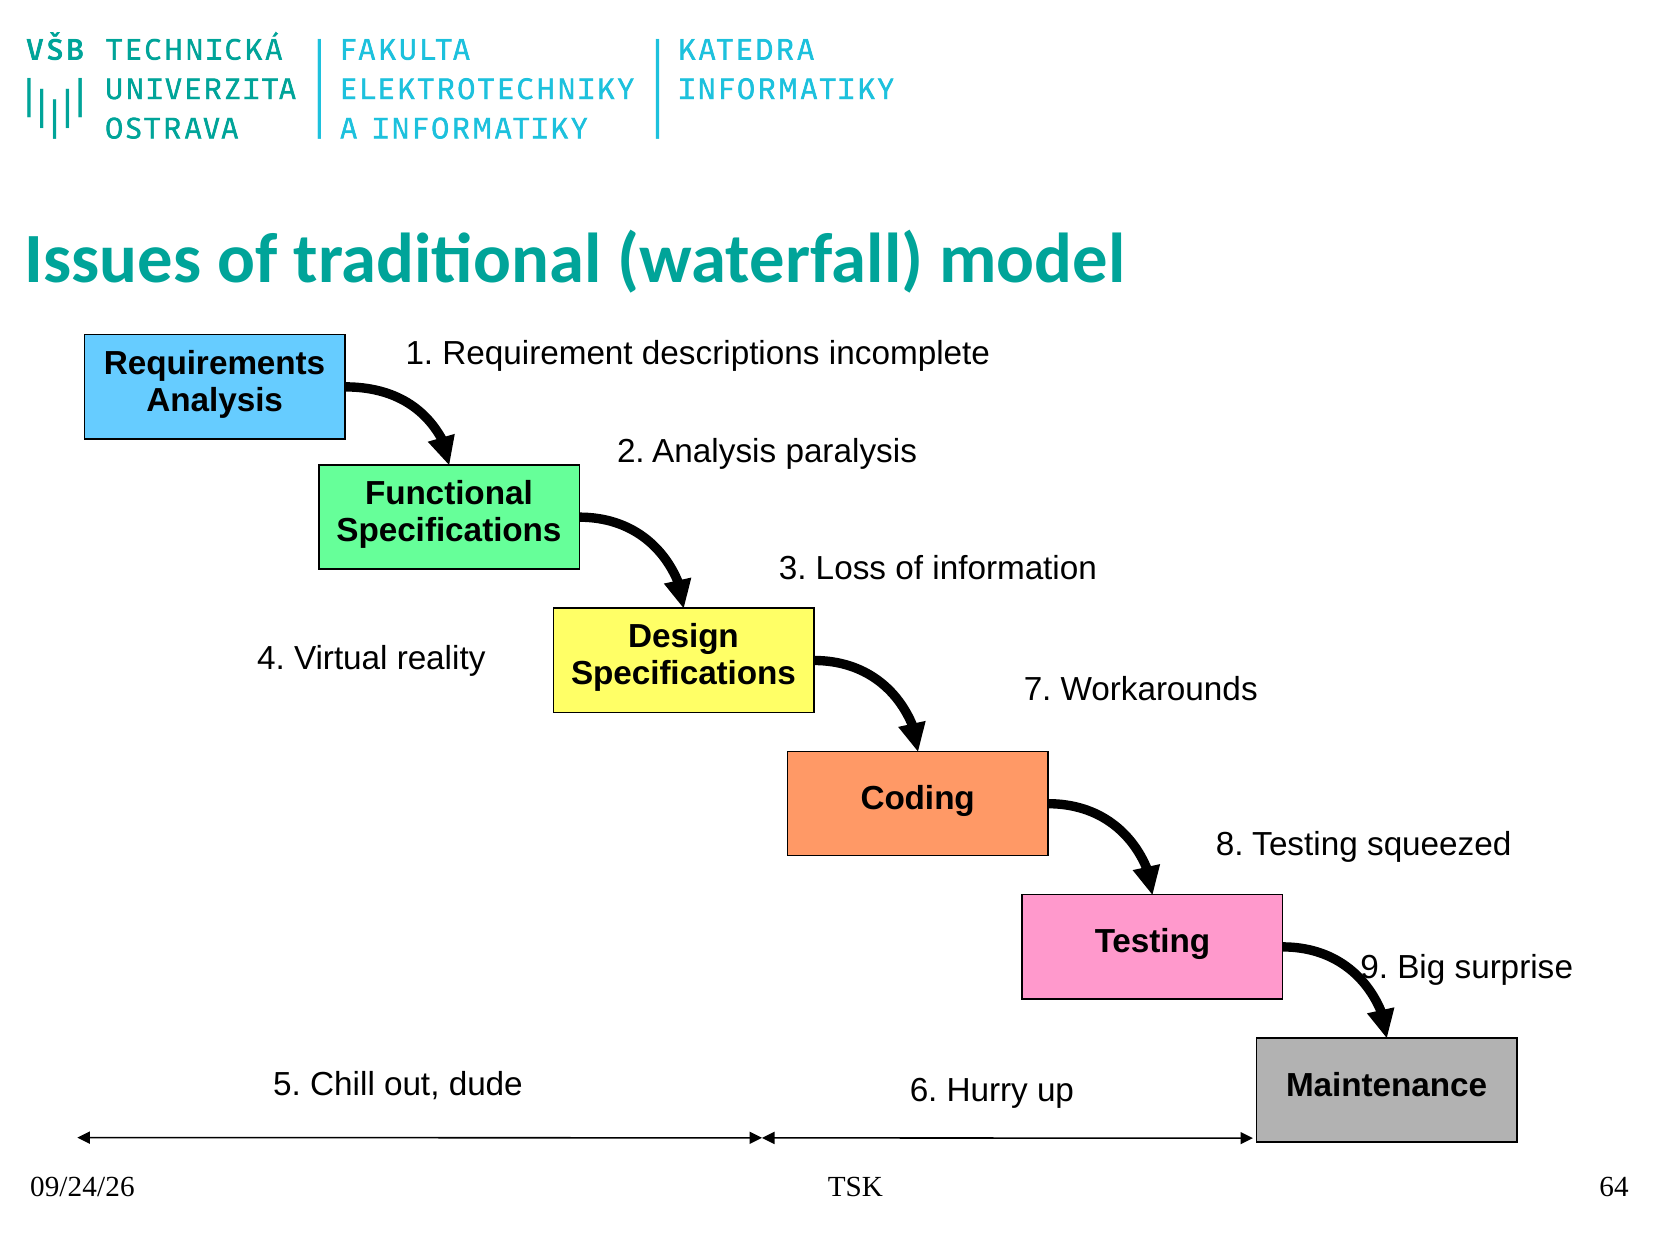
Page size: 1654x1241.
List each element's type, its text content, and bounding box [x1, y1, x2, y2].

text_box 4. Virtual reality [242, 628, 529, 690]
picture [26, 31, 894, 139]
text_box Maintenance [1256, 1038, 1517, 1142]
text_box 9. Big surprise [1345, 937, 1614, 998]
text_box Design Specifications [553, 608, 814, 712]
text_box Requirements Analysis [85, 335, 345, 439]
text_box Functional Specifications [319, 465, 579, 569]
text_box 6. Hurry up [895, 1060, 1110, 1121]
text_box 5. Chill out, dude [258, 1055, 567, 1116]
text_box 2. Analysis paralysis [602, 422, 969, 483]
text_box 7. Workarounds [1009, 659, 1301, 721]
title Issues of traditional (waterfall) model [24, 169, 1629, 300]
text_box 1. Requirement descriptions incomplete [390, 323, 1069, 385]
text_box Testing [1022, 895, 1283, 999]
text_box 8. Testing squeezed [1201, 814, 1565, 876]
text_box Coding [788, 751, 1048, 856]
text_box 3. Loss of information [764, 538, 1149, 599]
